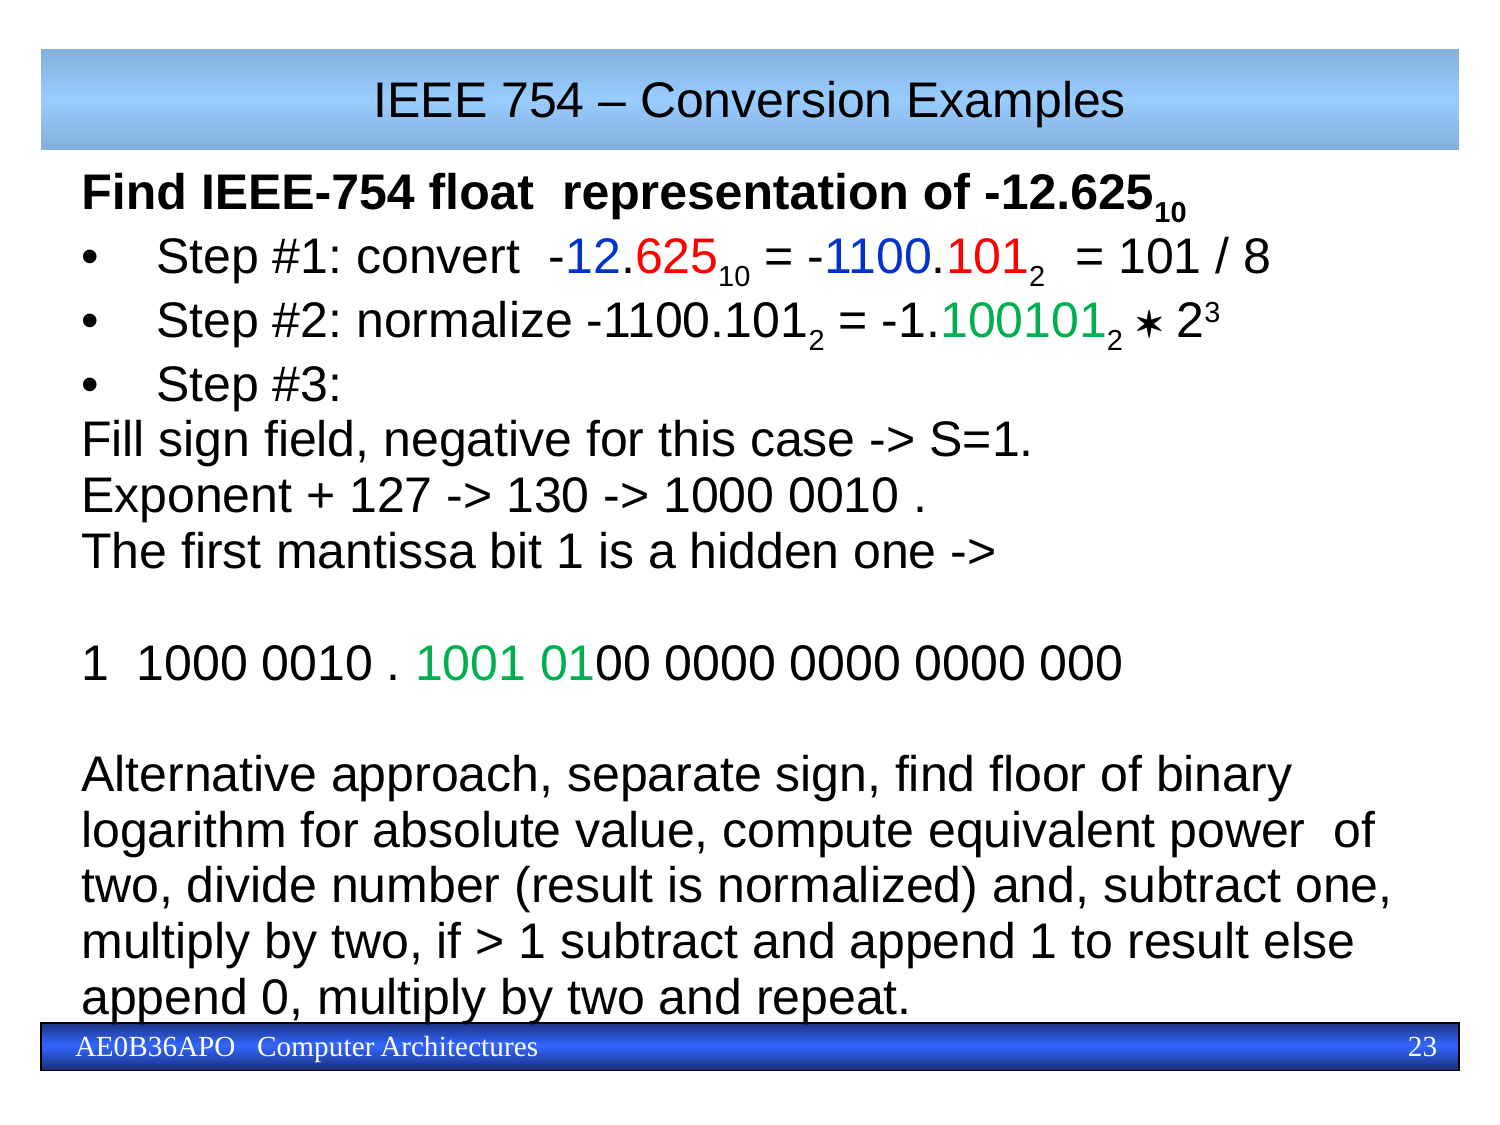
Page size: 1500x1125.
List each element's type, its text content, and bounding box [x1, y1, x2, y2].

title IEEE 754 – Conversion Examples [41, 49, 1459, 150]
text_box Find IEEE-754 float representation of -12.62510 • Step #1: convert -12.62510 = -1100.1012 = 101 / 8 • Step #2: normalize -1100.1012 = -1.1001012 * 23 • Step #3: Fill sign field, negative for this case -> S=1. Exponent + 127 -> 130 -> 1000 0010 . The first mantissa bit 1 is a hidden one -> 1 1000 0010 . 1001 0100 0000 0000 0000 000 Alternative approach, separate sign, find floor of binary logarithm for absolute value, compute equivalent power of two, divide number (result is normalized) and, subtract one, multiply by two, if > 1 subtract and append 1 to result else append 0, multiply by two and repeat. [66, 157, 1463, 1033]
